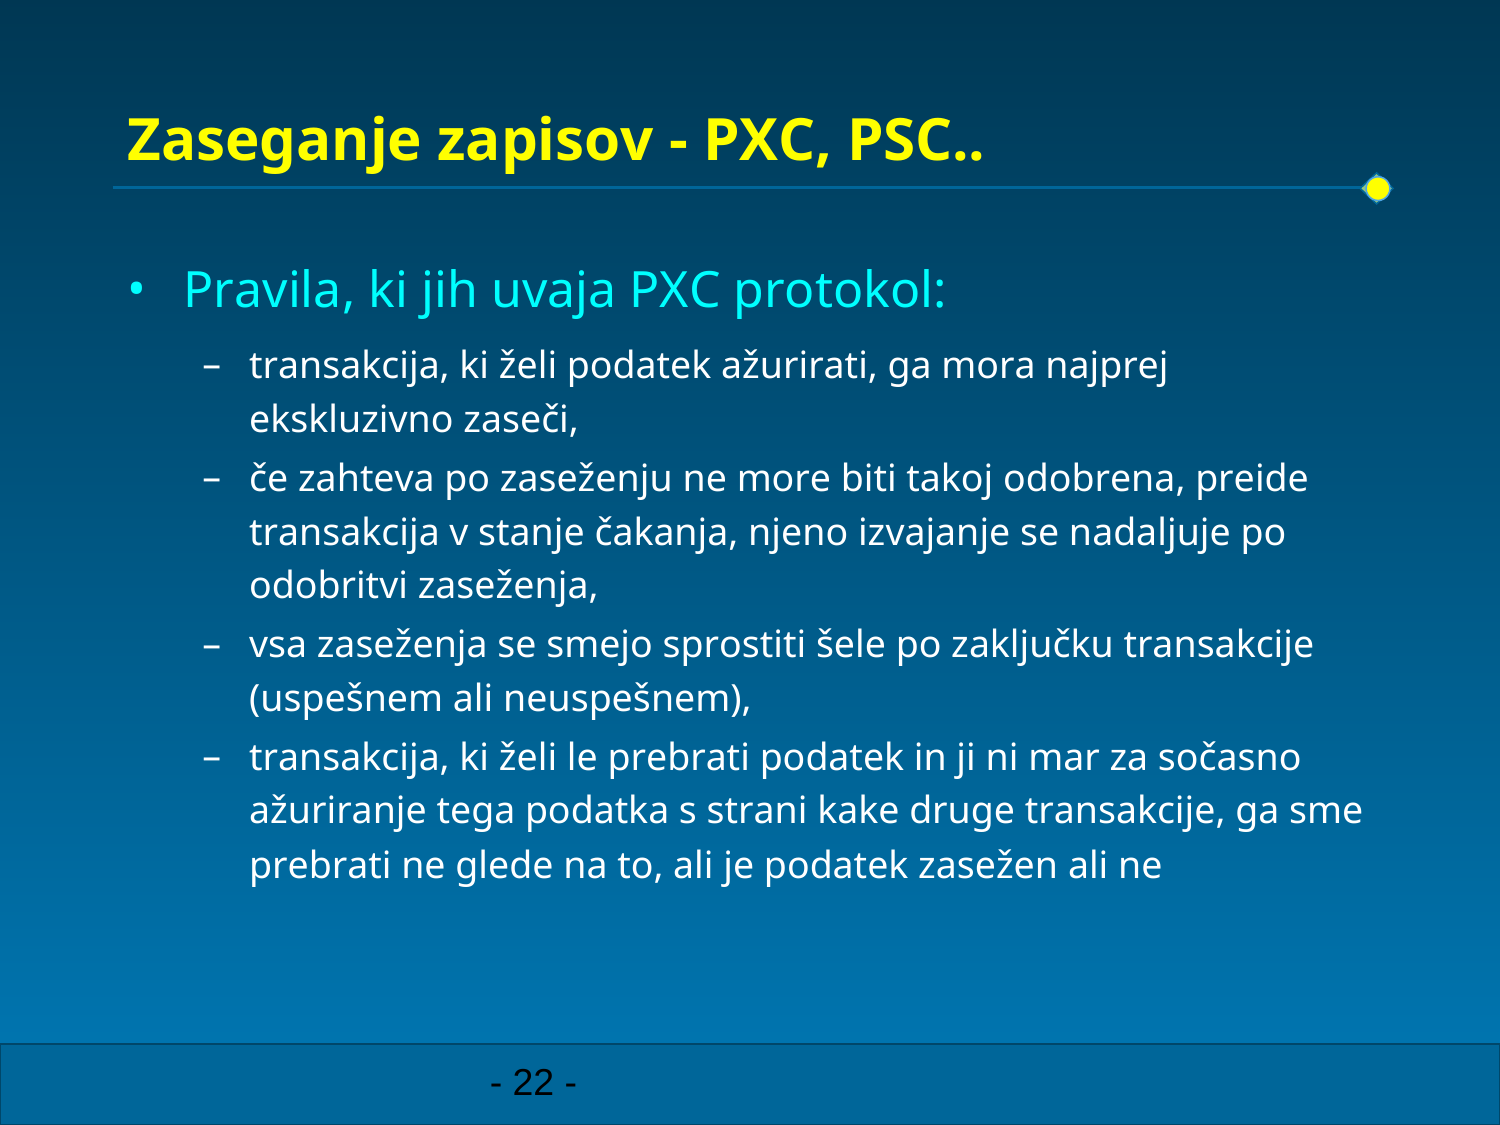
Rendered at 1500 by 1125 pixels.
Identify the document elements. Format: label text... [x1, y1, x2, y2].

title Zaseganje zapisov - PXC, PSC.. [112, 94, 1388, 181]
list Pravila, ki jih uvaja PXC protokol: transakcija, ki želi podatek ažurirati, ga mora najprej ekskluzivno zaseči, če zahteva po zaseženju ne more biti takoj odobrena, preide transakcija v stanje čakanja, njeno izvajanje se nadaljuje po odobritvi zaseženja, vsa zaseženja se smejo sprostiti šele po zaključku transakcije (uspešnem ali neuspešnem), transakcija, ki želi le prebrati podatek in ji ni mar za sočasno ažuriranje tega podatka s strani kake druge transakcije, ga sme prebrati ne glede na to, ali je podatek zasežen ali ne [112, 237, 1388, 963]
